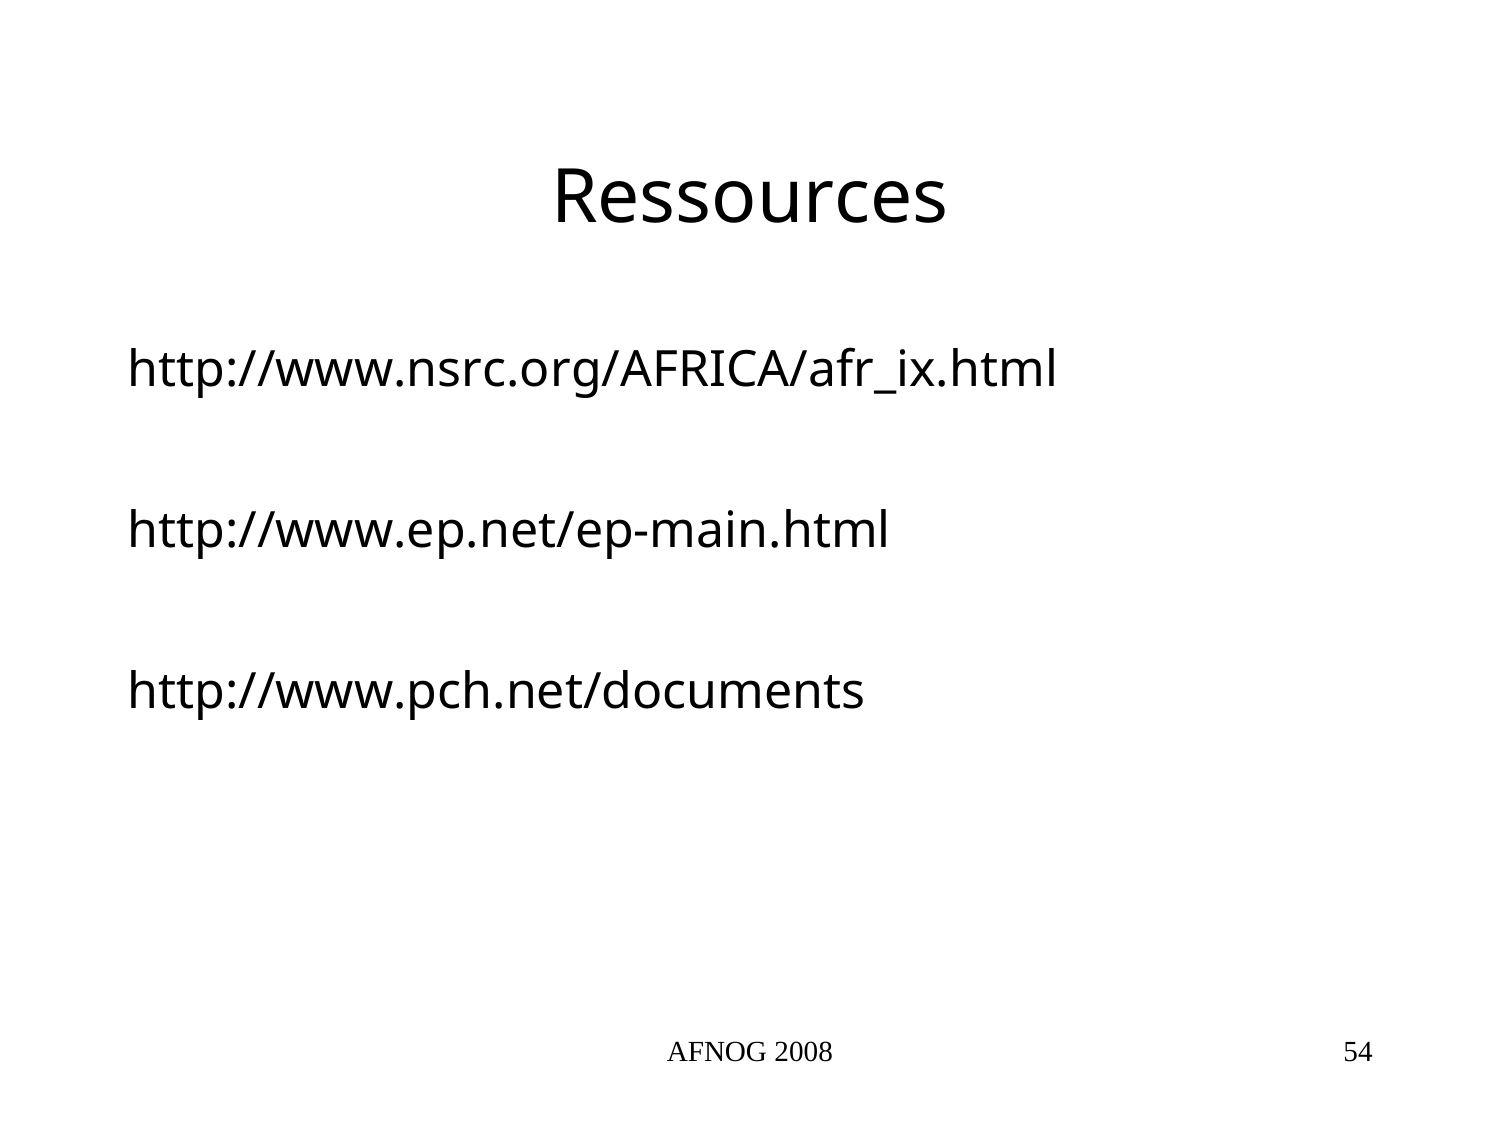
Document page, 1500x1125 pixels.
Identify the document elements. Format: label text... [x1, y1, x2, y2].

list http://www.nsrc.org/AFRICA/afr_ix.html http://www.ep.net/ep-main.html http://www.pch.net/documents [112, 324, 1388, 1001]
title Ressources [112, 99, 1388, 288]
text_box <number> [1074, 1025, 1388, 1101]
text_box AFNOG 2008 [512, 1025, 988, 1101]
